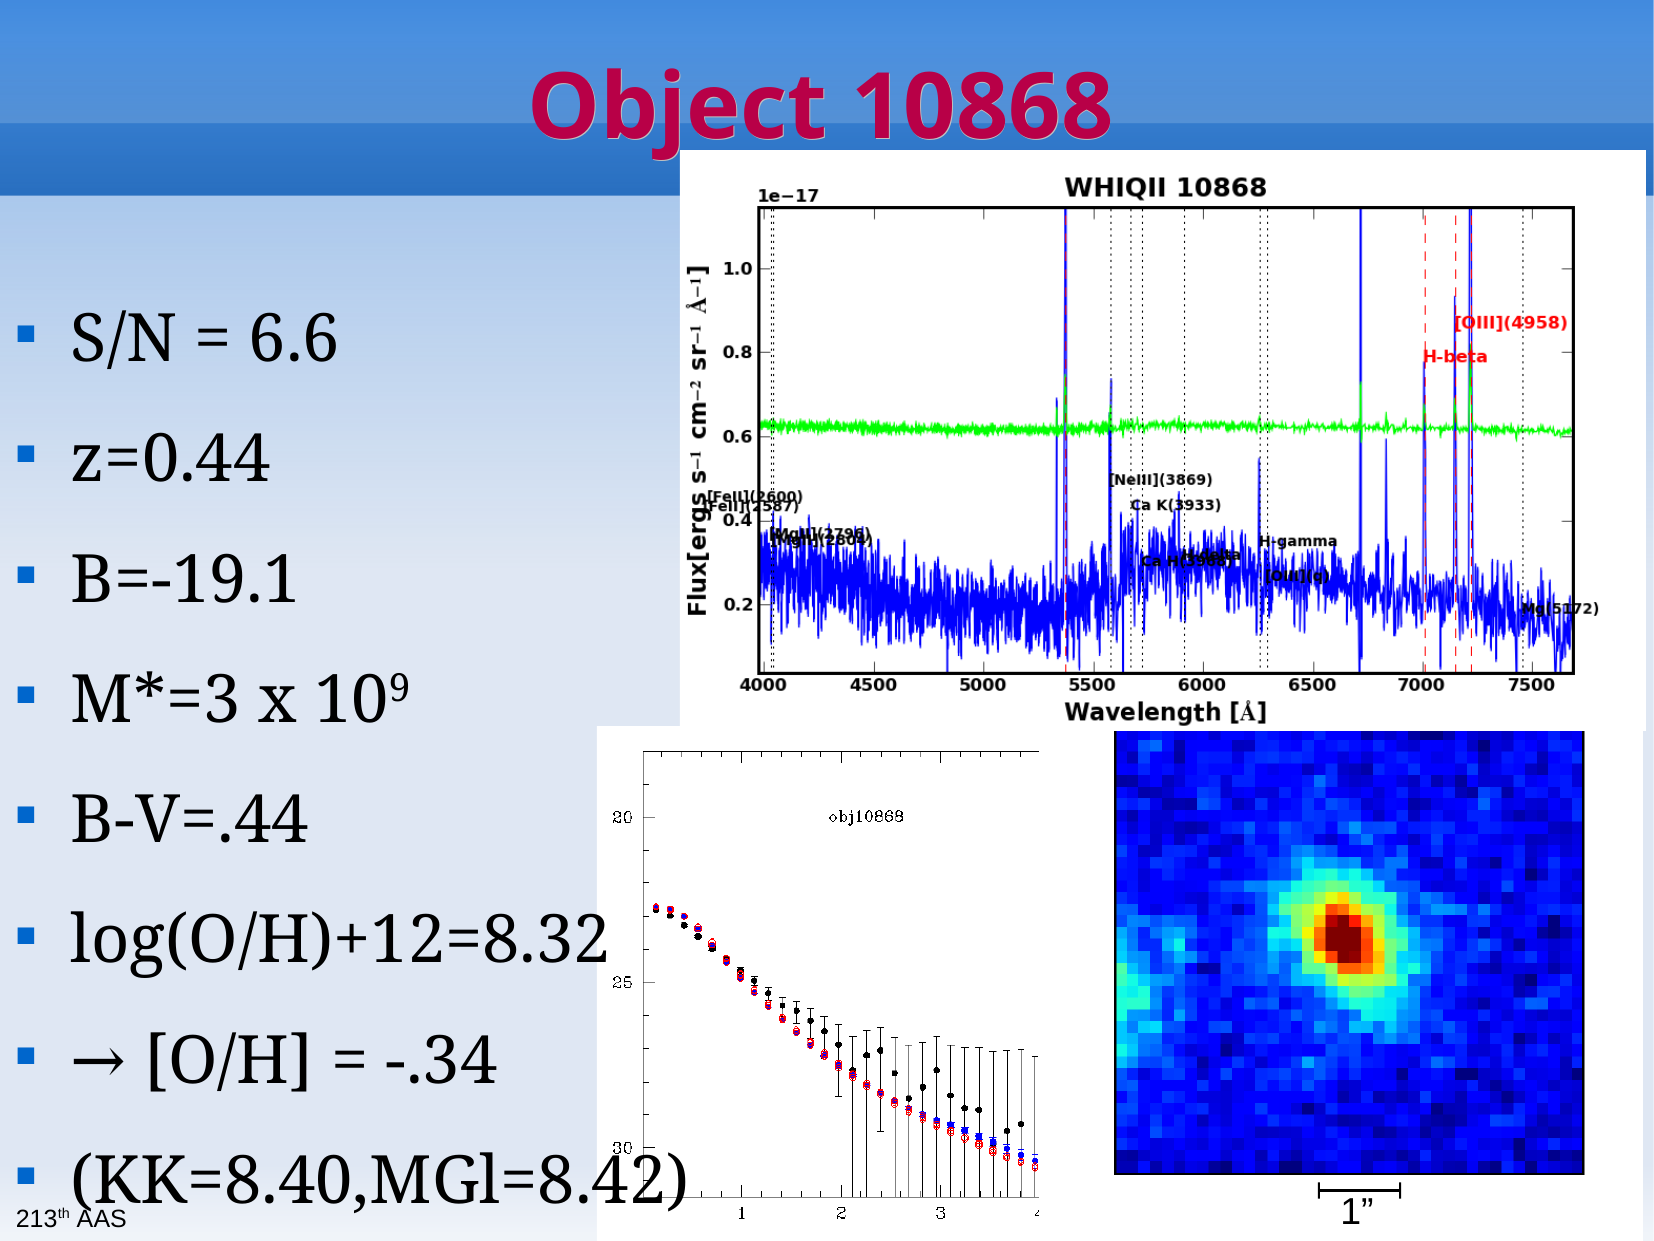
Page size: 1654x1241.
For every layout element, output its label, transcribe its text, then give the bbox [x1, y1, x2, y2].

picture [0, 0, 1654, 1241]
text_box 1” [1325, 1183, 1389, 1241]
list S/N = 6.6 z=0.44 B=-19.1 M*=3 x 109 B-V=.44 log(O/H)+12=8.32 → [O/H] = -.34 (KK=8.40,MGl=8.42) [0, 290, 743, 1109]
title Object 10868 [76, 0, 1565, 208]
